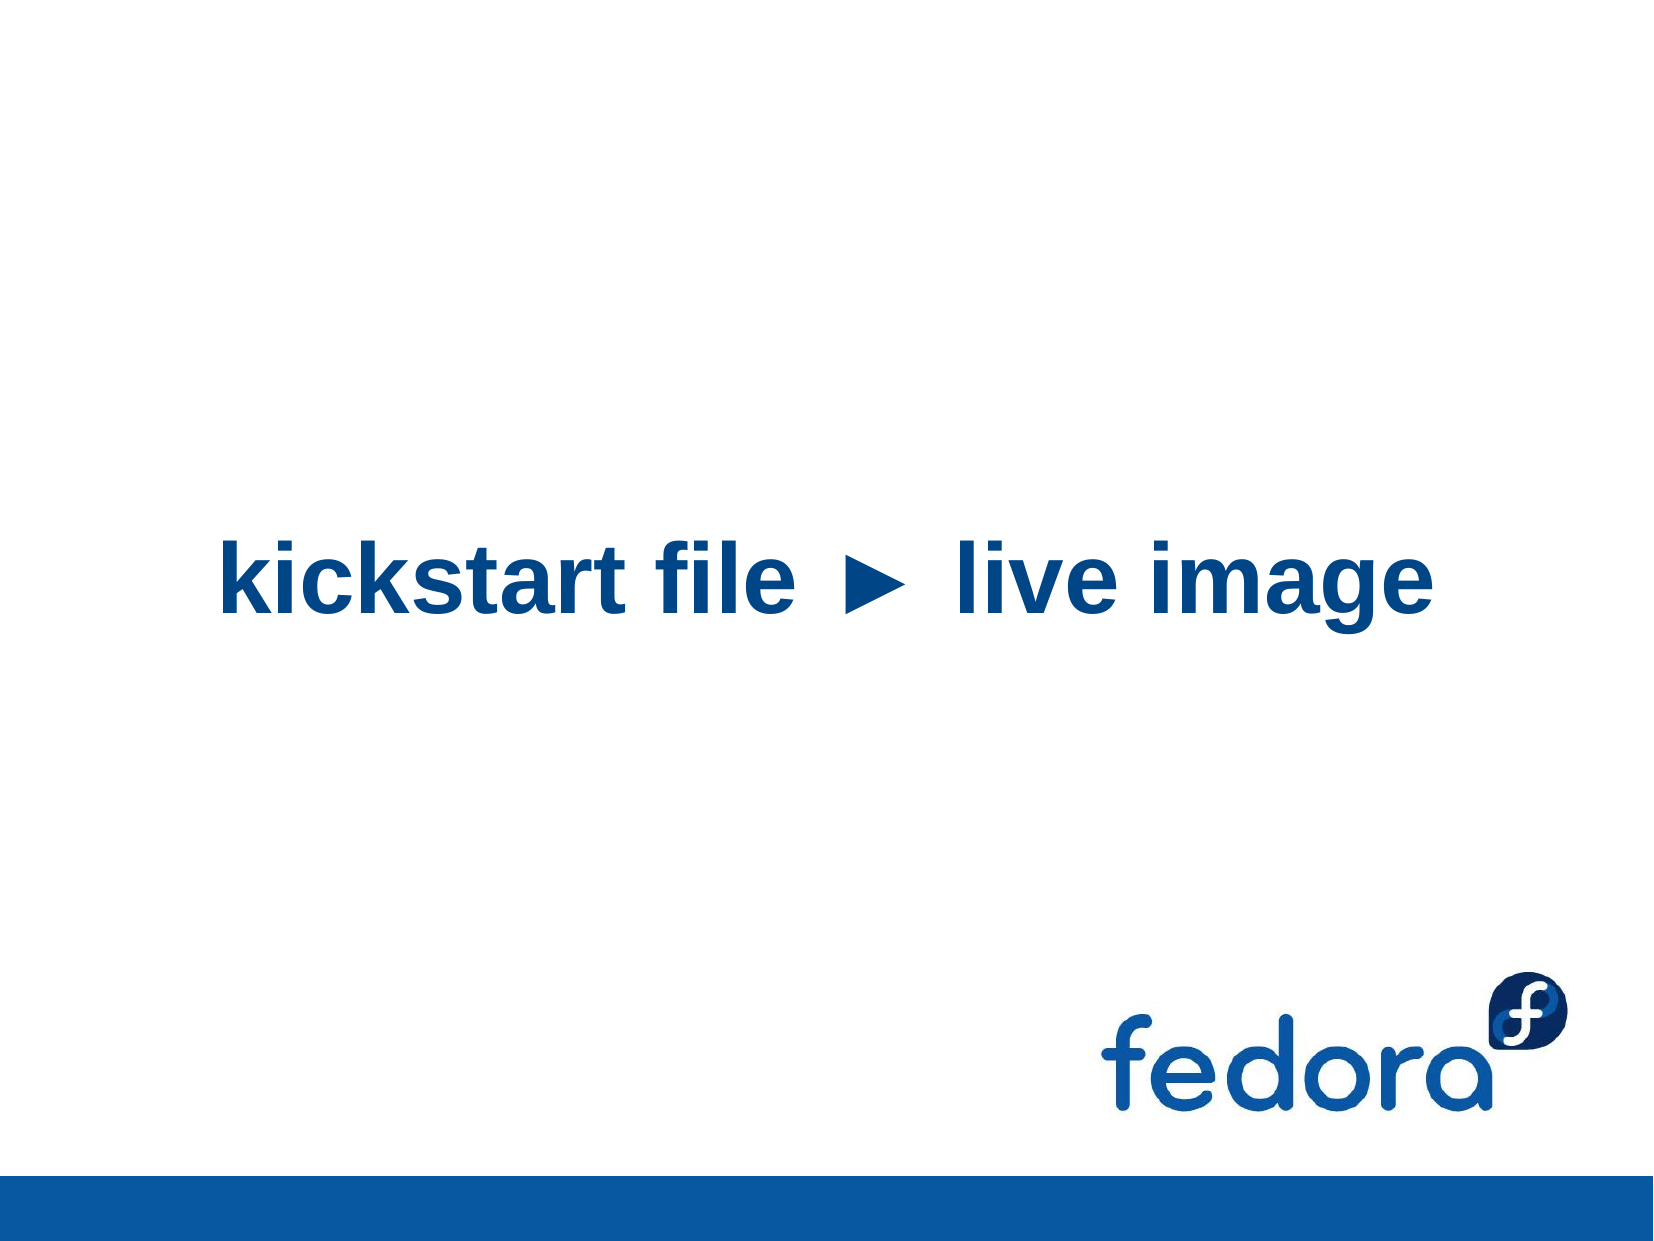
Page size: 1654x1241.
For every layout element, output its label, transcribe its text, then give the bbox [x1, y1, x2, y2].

title kickstart file ► live image [82, 56, 1571, 1102]
picture [0, 1176, 1653, 1241]
picture [1087, 959, 1576, 1125]
